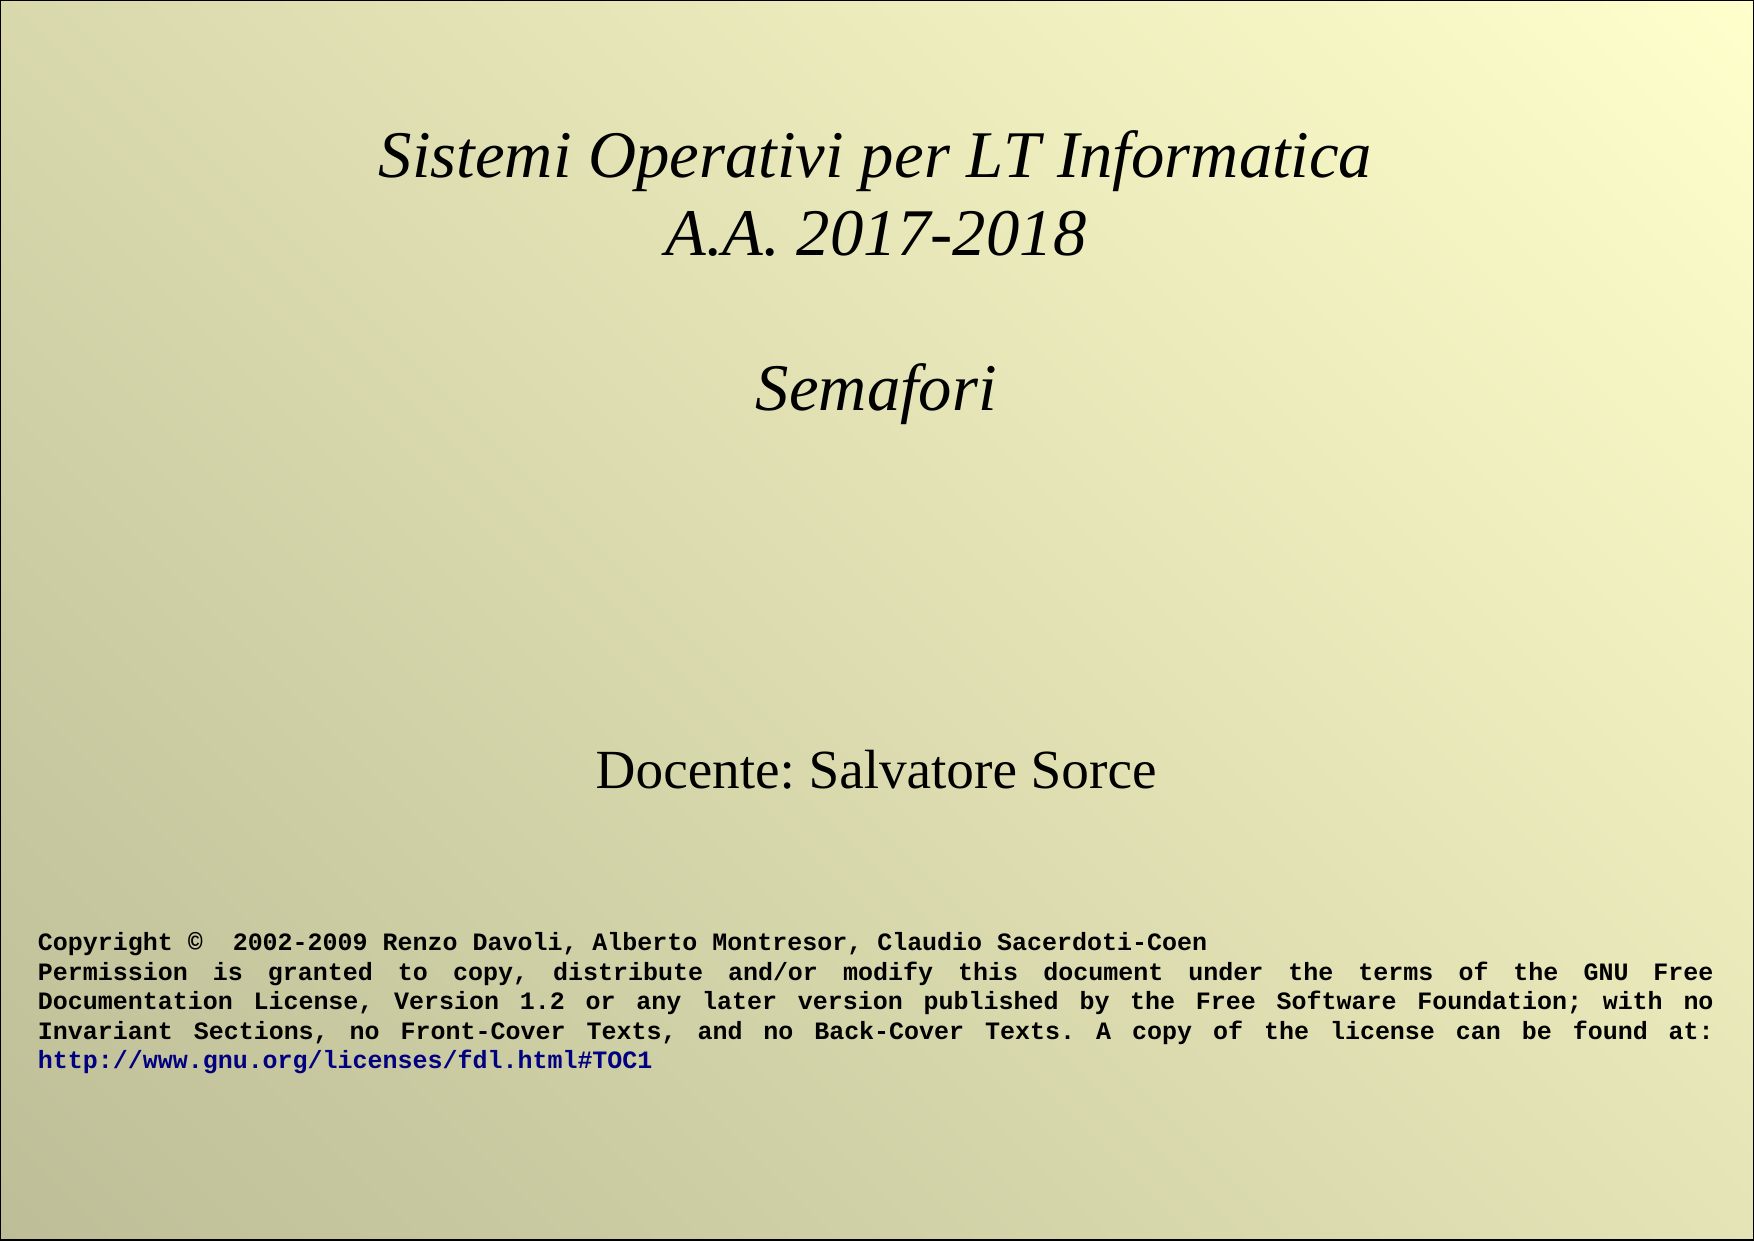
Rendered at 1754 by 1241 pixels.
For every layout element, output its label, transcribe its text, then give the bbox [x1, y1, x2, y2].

text_box Sistemi Operativi per LT Informatica A.A. 2017-2018 Semafori Docente: Salvatore Sorce Copyright © 2002-2009 Renzo Davoli, Alberto Montresor, Claudio Sacerdoti-Coen Permission is granted to copy, distribute and/or modify this document under the terms of the GNU Free Documentation License, Version 1.2 or any later version published by the Free Software Foundation; with no Invariant Sections, no Front-Cover Texts, and no Back-Cover Texts. A copy of the license can be found at: http://www.gnu.org/licenses/fdl.html#TOC1 [37, 40, 1716, 1235]
text_box [0, 0, 1754, 1241]
